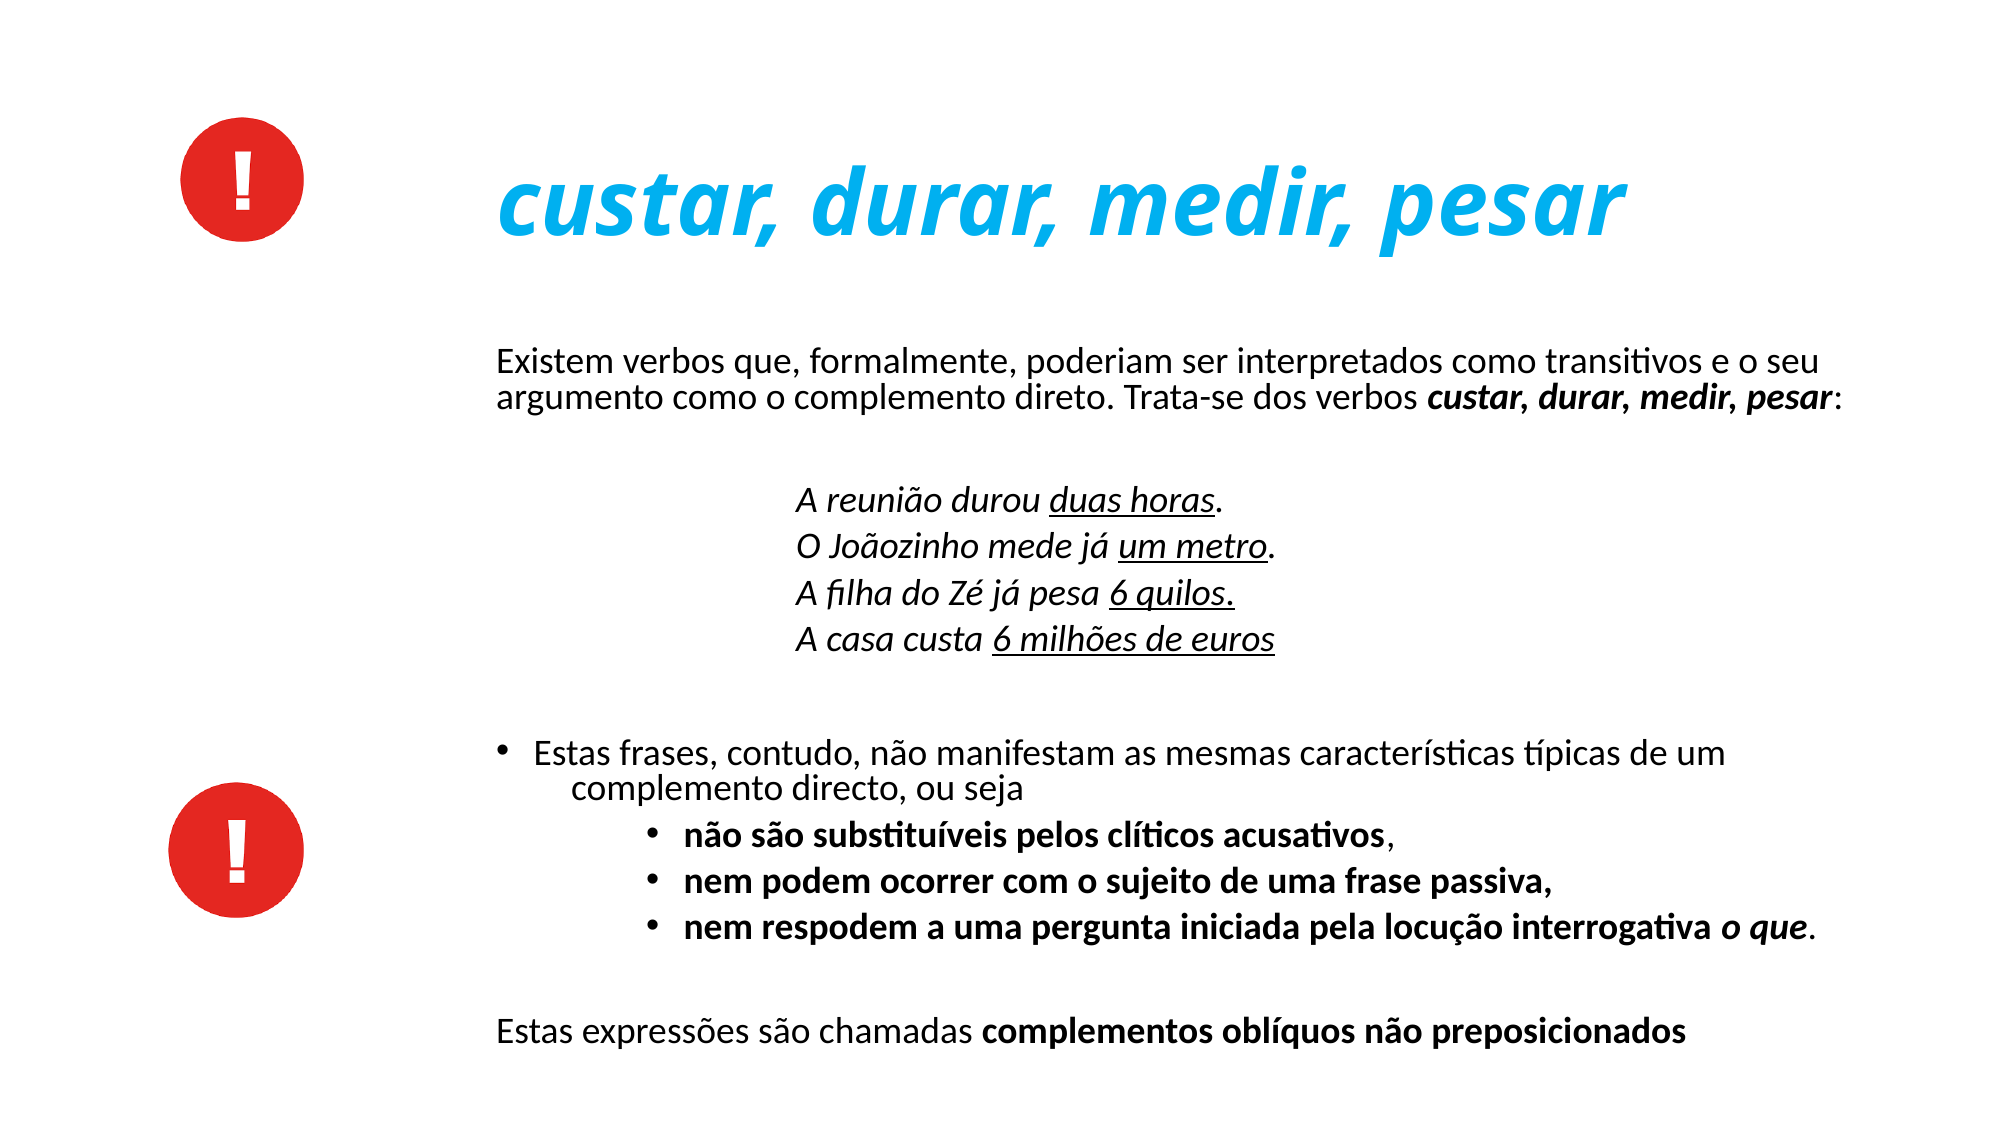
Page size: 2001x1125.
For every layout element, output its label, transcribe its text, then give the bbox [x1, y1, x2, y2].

picture [168, 782, 304, 918]
picture [180, 118, 304, 242]
title custar, durar, medir, pesar [481, 97, 1889, 315]
list Existem verbos que, formalmente, poderiam ser interpretados como transitivos e o seu argumento como o complemento direto. Trata-se dos verbos custar, durar, medir, pesar: A reunião durou duas horas. O Joãozinho mede já um metro. A filha do Zé já pesa 6 quilos. A casa custa 6 milhões de euros Estas frases, contudo, não manifestam as mesmas características típicas de um complemento directo, ou seja não são substituíveis pelos clíticos acusativos, nem podem ocorrer com o sujeito de uma frase passiva, nem respodem a uma pergunta iniciada pela locução interrogativa o que. Estas expressões são chamadas complementos oblíquos não preposicionados [481, 336, 1889, 1079]
